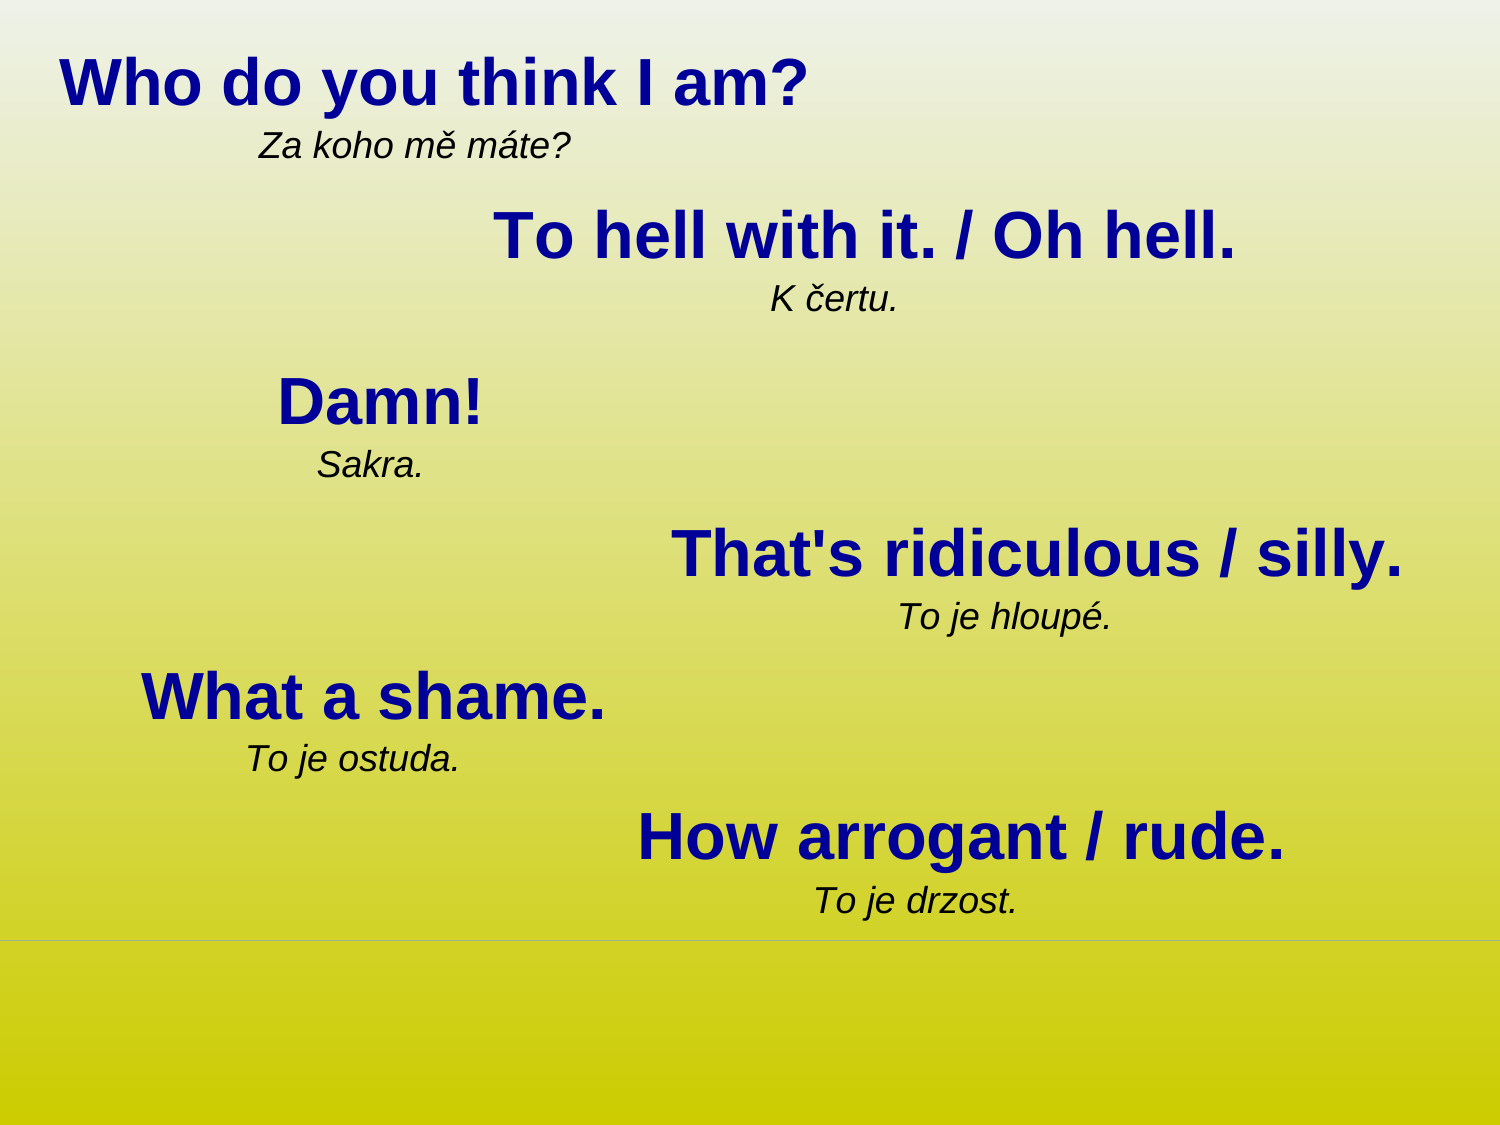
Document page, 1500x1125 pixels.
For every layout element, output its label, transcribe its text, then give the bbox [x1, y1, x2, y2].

text_box That's ridiculous / silly. [656, 501, 1421, 598]
text_box Who do you think I am? [44, 30, 826, 127]
text_box To je ostuda. [229, 726, 477, 787]
text_box Damn! [262, 349, 501, 446]
text_box How arrogant / rude. [622, 785, 1302, 881]
text_box To je drzost. [798, 867, 1034, 929]
text_box What a shame. [126, 645, 623, 741]
text_box K čertu. [755, 265, 915, 327]
text_box Za koho mě máte? [244, 113, 587, 175]
text_box To hell with it. / Oh hell. [478, 184, 1254, 280]
text_box To je hloupé. [882, 584, 1129, 646]
text_box Sakra. [301, 432, 440, 493]
